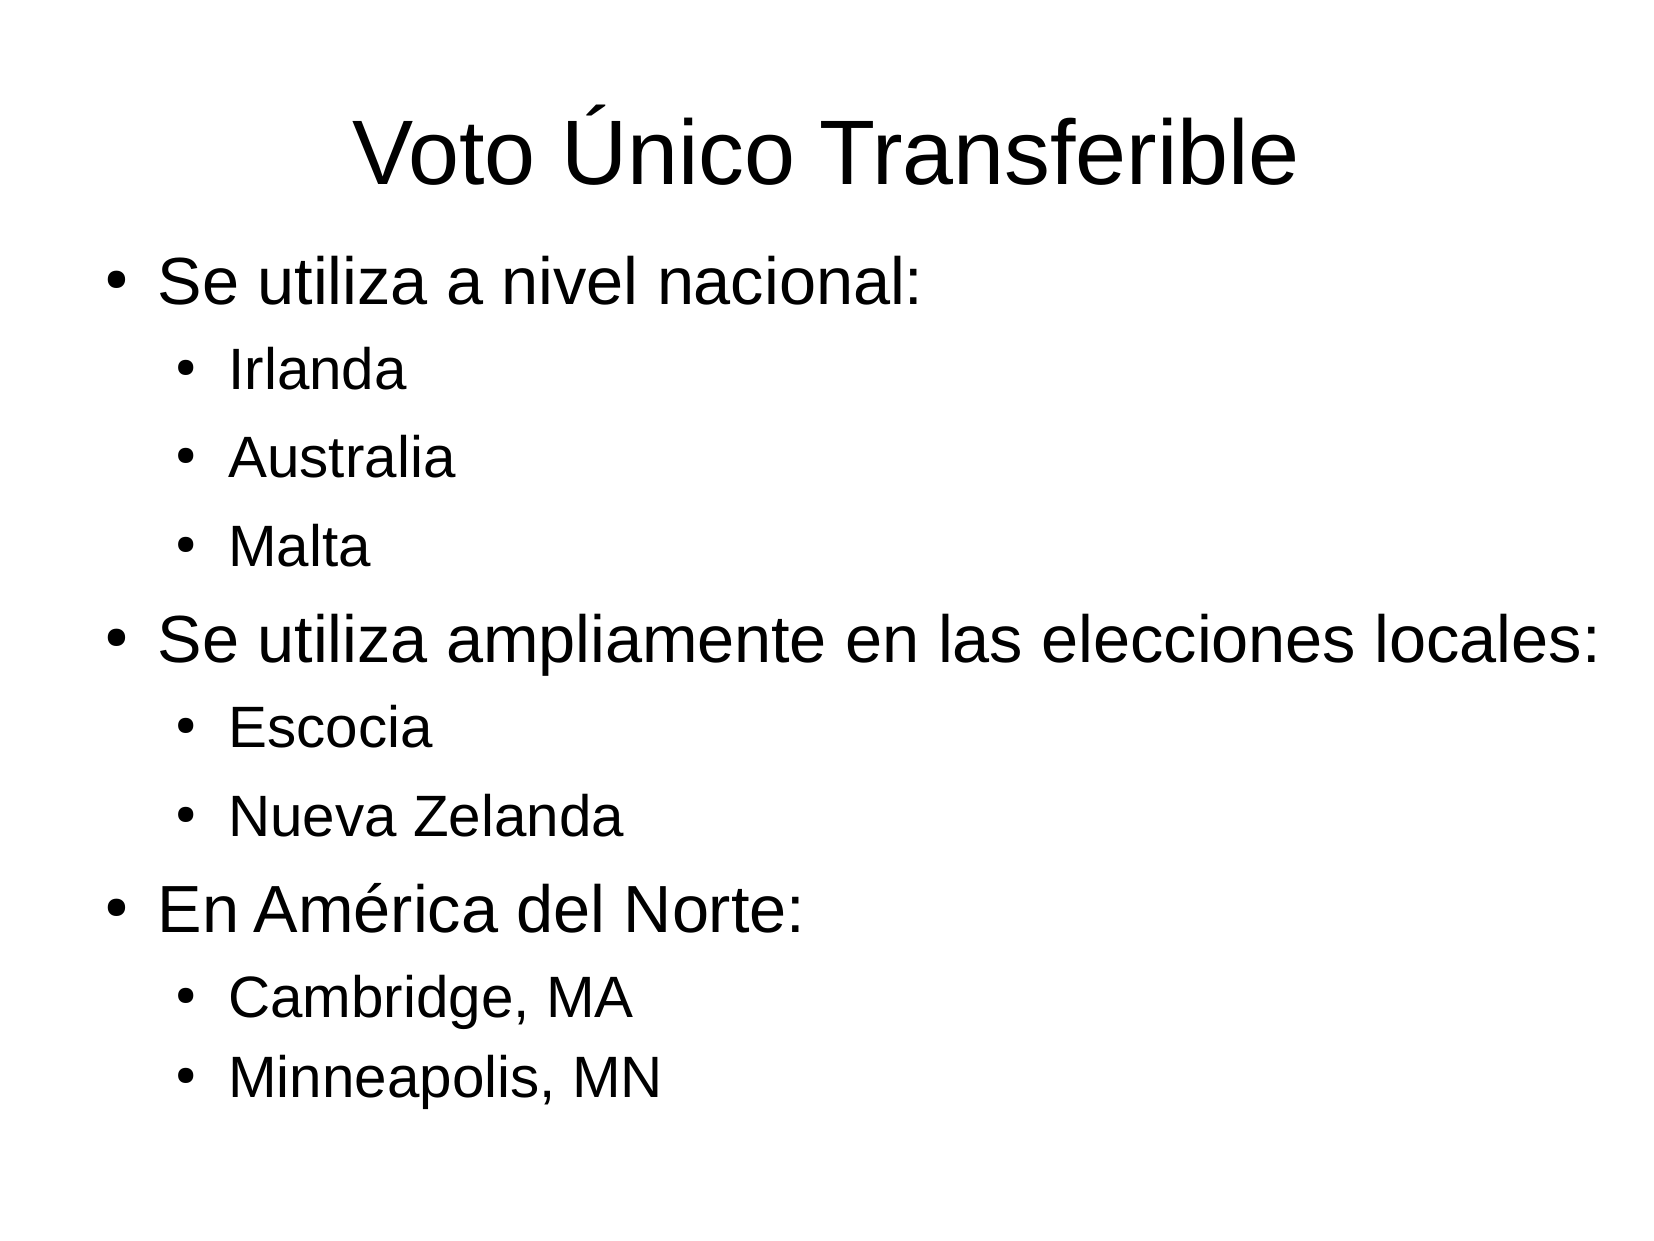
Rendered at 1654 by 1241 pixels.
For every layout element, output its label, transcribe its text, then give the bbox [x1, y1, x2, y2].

title Voto Único Transferible [82, 49, 1571, 257]
list Se utiliza a nivel nacional: Irlanda Australia Malta Se utiliza ampliamente en las elecciones locales: Escocia Nueva Zelanda En América del Norte: Cambridge, MA Minneapolis, MN [86, 243, 1613, 1110]
